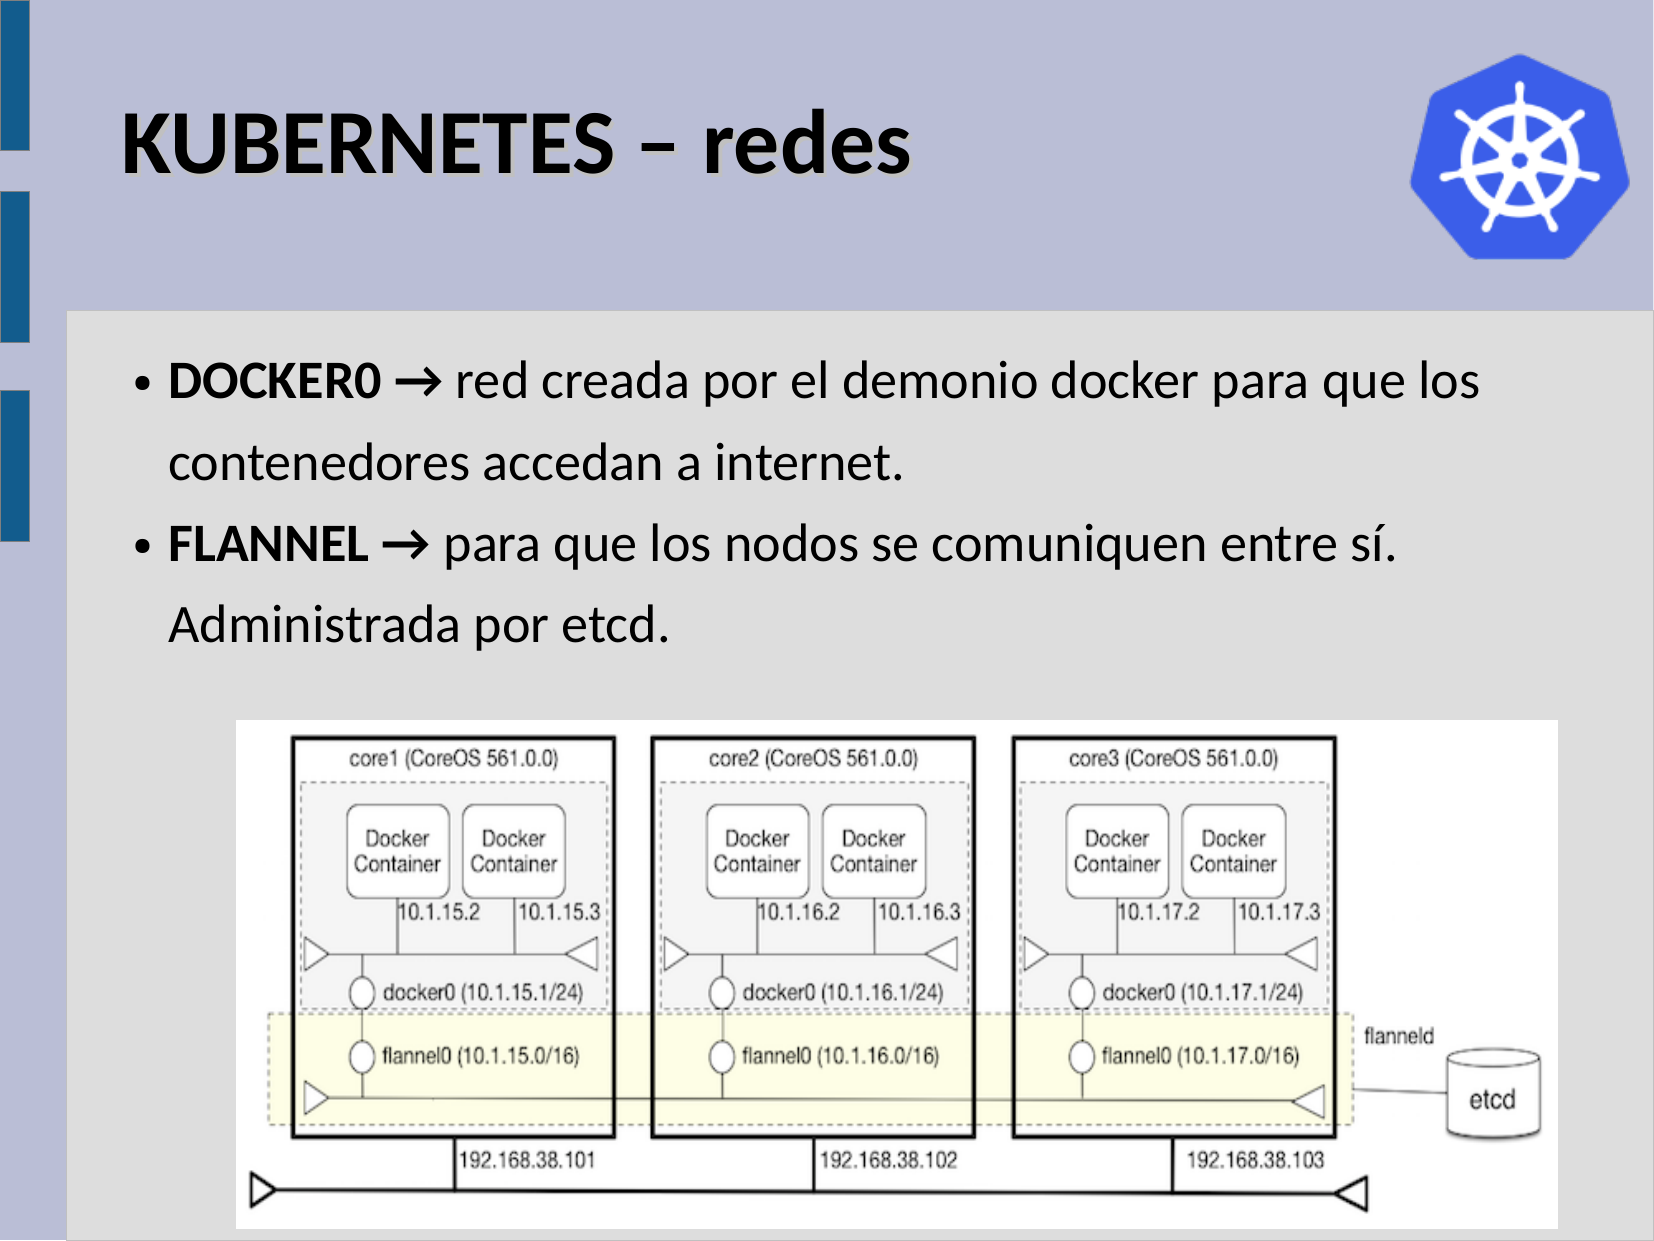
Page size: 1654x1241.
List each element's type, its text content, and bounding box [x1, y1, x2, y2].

picture [1381, 47, 1654, 267]
text_box KUBERNETES – redes [106, 97, 1215, 225]
picture [236, 720, 1558, 1229]
text_box DOCKER0 → red creada por el demonio docker para que los contenedores accedan a internet. FLANNEL → para que los nodos se comuniquen entre sí. Administrada por etcd. [118, 323, 1583, 1241]
